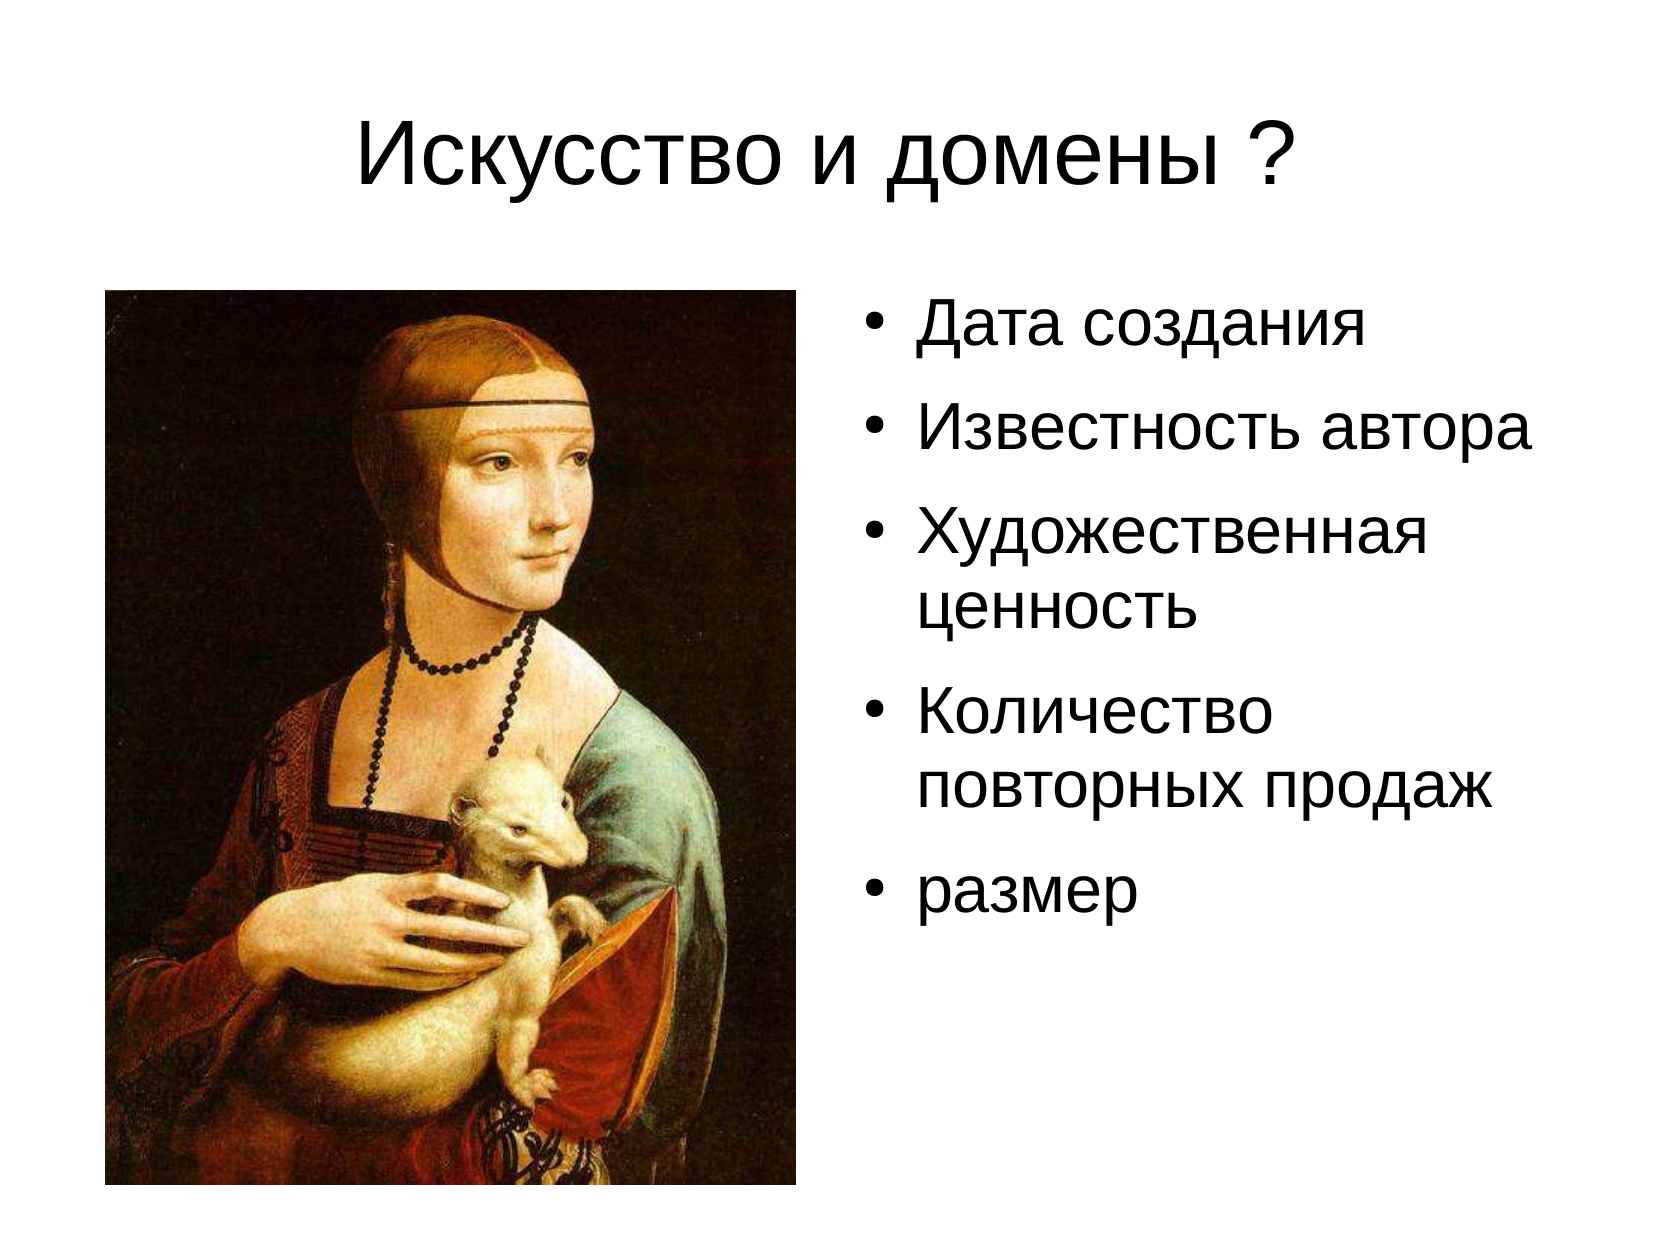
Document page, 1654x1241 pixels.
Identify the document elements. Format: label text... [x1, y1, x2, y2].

list Дата создания Известность автора Художественная ценность Количество повторных продаж размер [845, 285, 1572, 1010]
title Искусство и домены ? [82, 49, 1571, 257]
picture [105, 290, 796, 1186]
